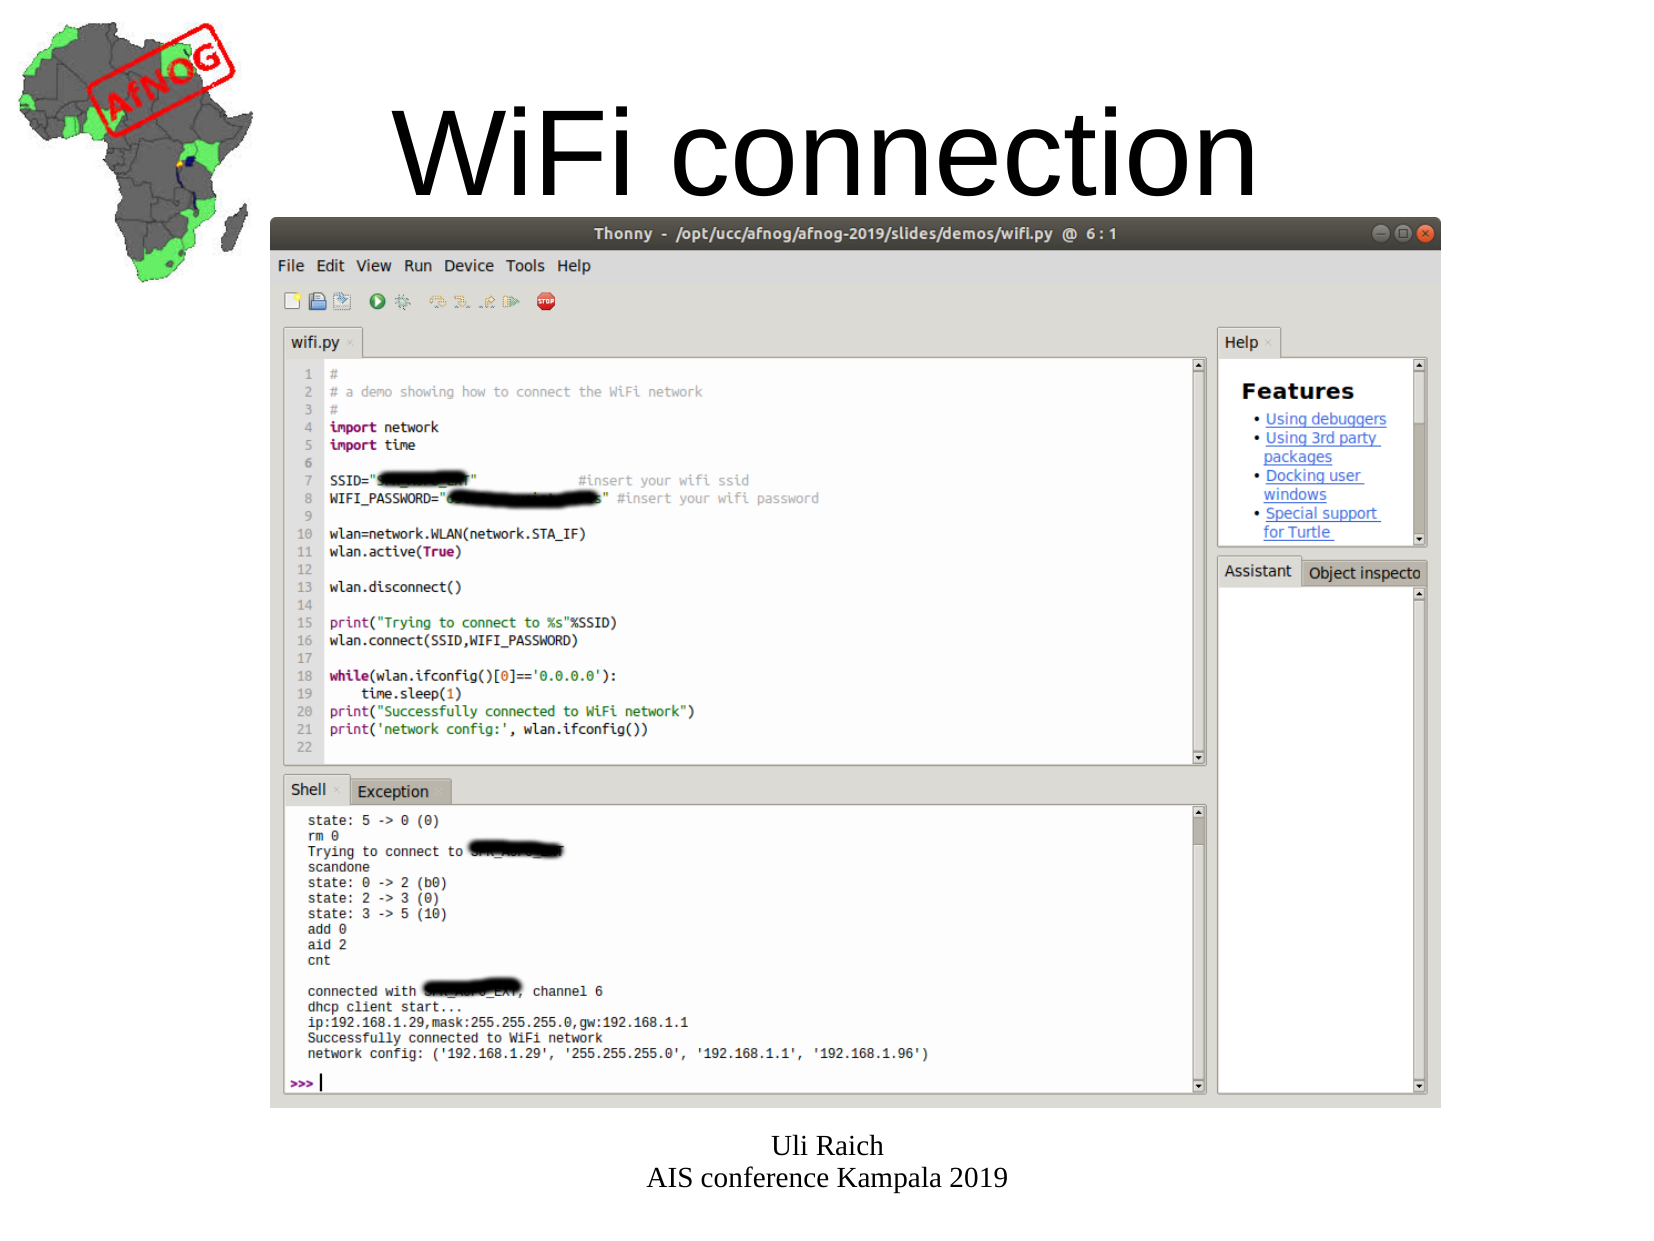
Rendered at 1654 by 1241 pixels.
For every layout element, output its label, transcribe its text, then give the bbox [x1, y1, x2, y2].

picture [9, 0, 259, 291]
title WiFi connection [82, 49, 1571, 257]
picture [270, 217, 1441, 1108]
